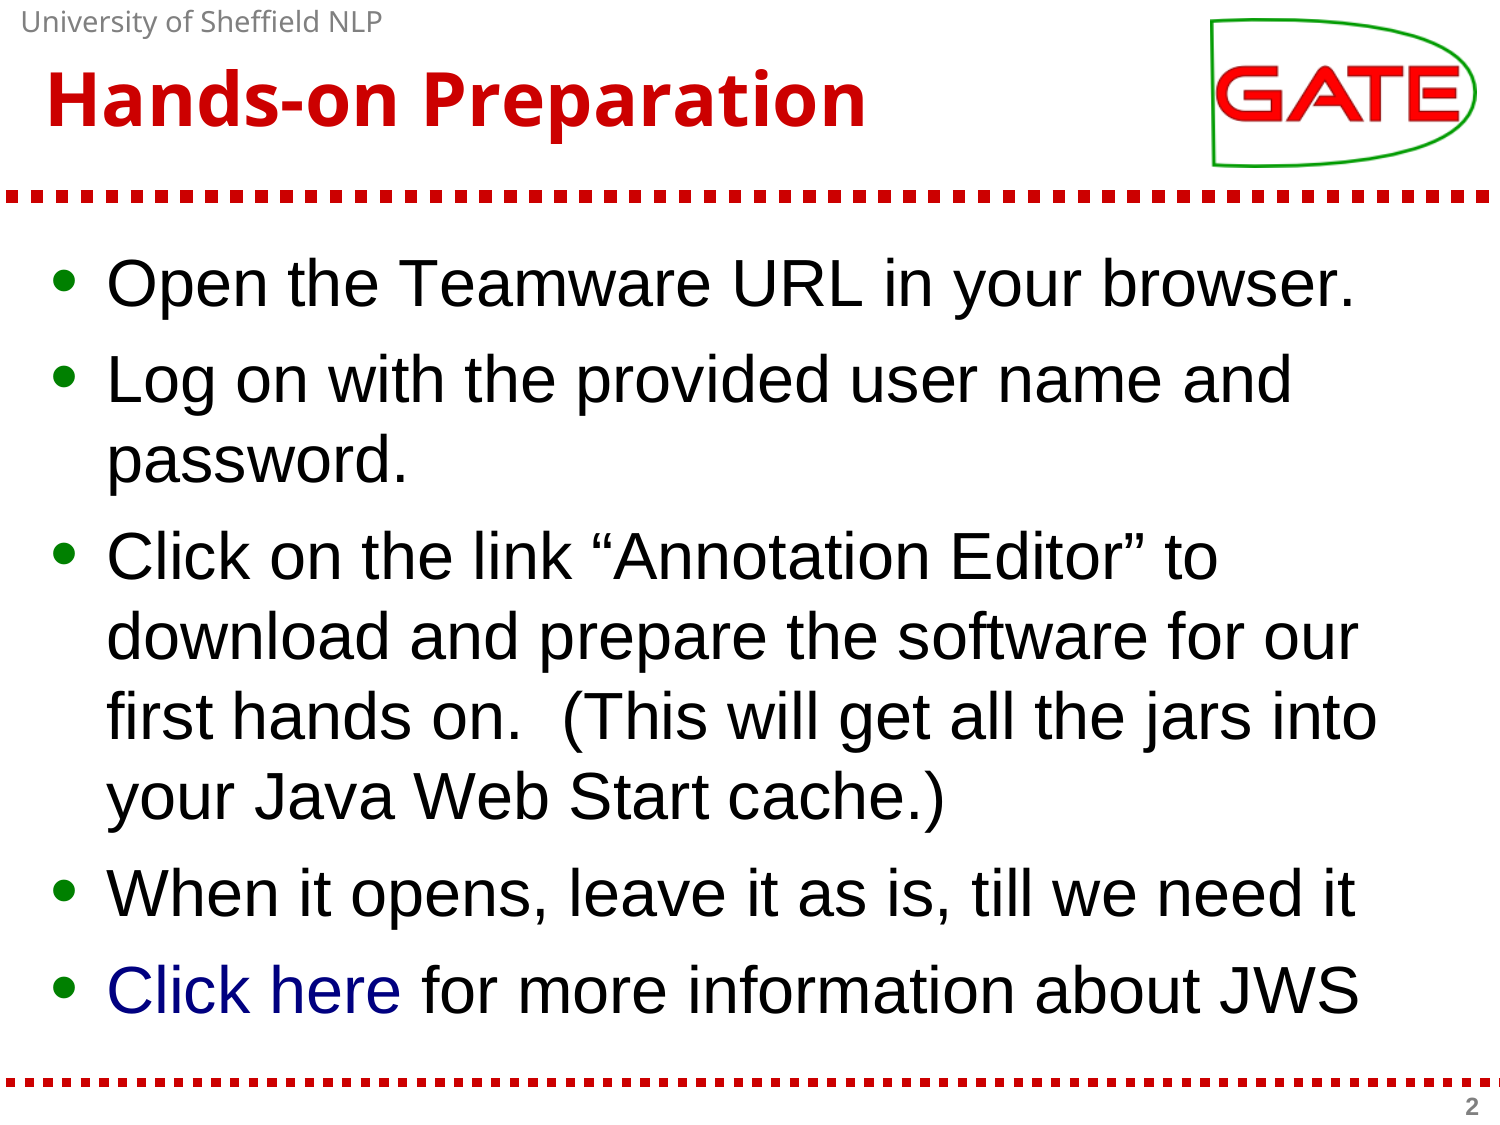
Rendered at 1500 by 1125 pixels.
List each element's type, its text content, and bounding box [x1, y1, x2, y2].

title Hands-on Preparation [29, 42, 1188, 149]
text_box <number> [1144, 1082, 1495, 1125]
list Open the Teamware URL in your browser. Log on with the provided user name and password. Click on the link “Annotation Editor” to download and prepare the software for our first hands on. (This will get all the jars into your Java Web Start cache.) When it opens, leave it as is, till we need it Click here for more information about JWS [35, 231, 1465, 1059]
picture [1210, 18, 1477, 168]
